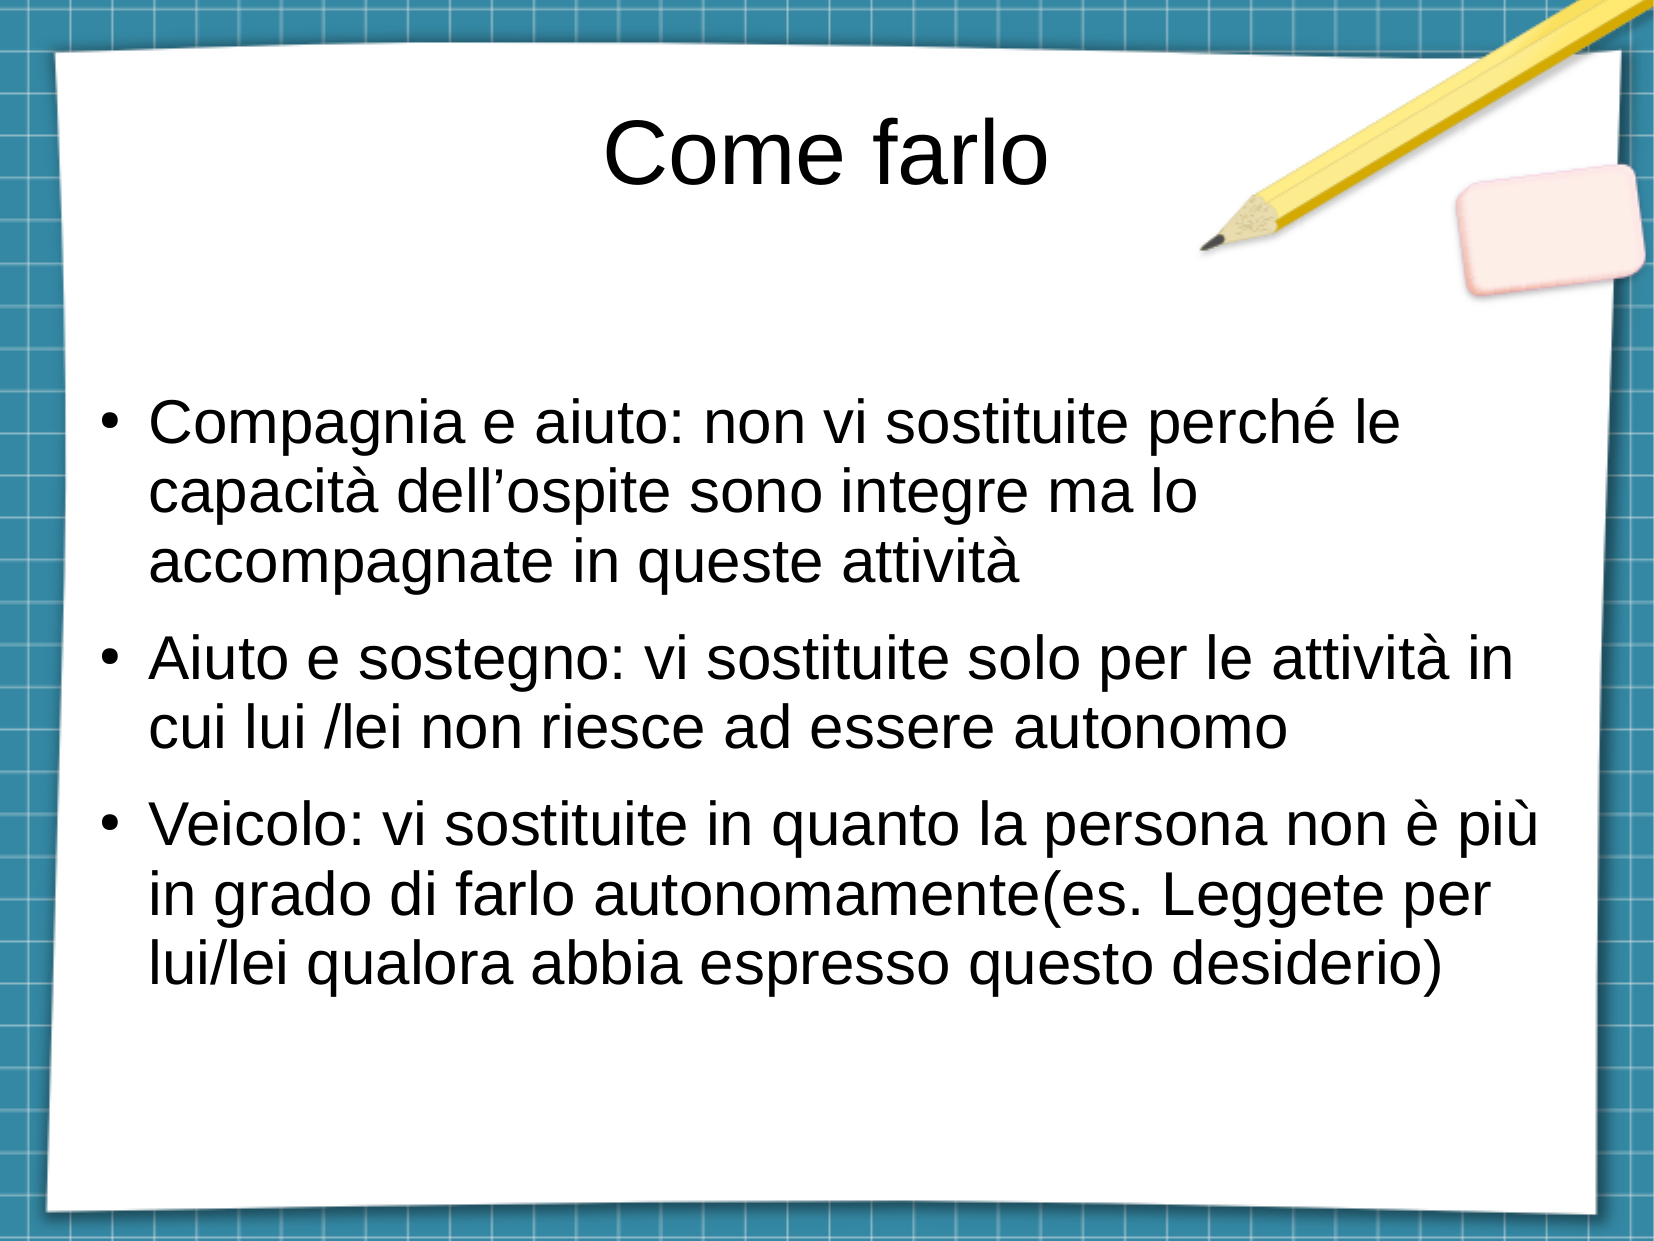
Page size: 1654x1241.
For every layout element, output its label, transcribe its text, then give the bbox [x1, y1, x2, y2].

picture [0, 0, 1654, 1241]
title Come farlo [82, 49, 1571, 257]
list Compagnia e aiuto: non vi sostituite perché le capacità dell’ospite sono integre ma lo accompagnate in queste attività Aiuto e sostegno: vi sostituite solo per le attività in cui lui /lei non riesce ad essere autonomo Veicolo: vi sostituite in quanto la persona non è più in grado di farlo autonomamente(es. Leggete per lui/lei qualora abbia espresso questo desiderio) [82, 290, 1571, 1010]
